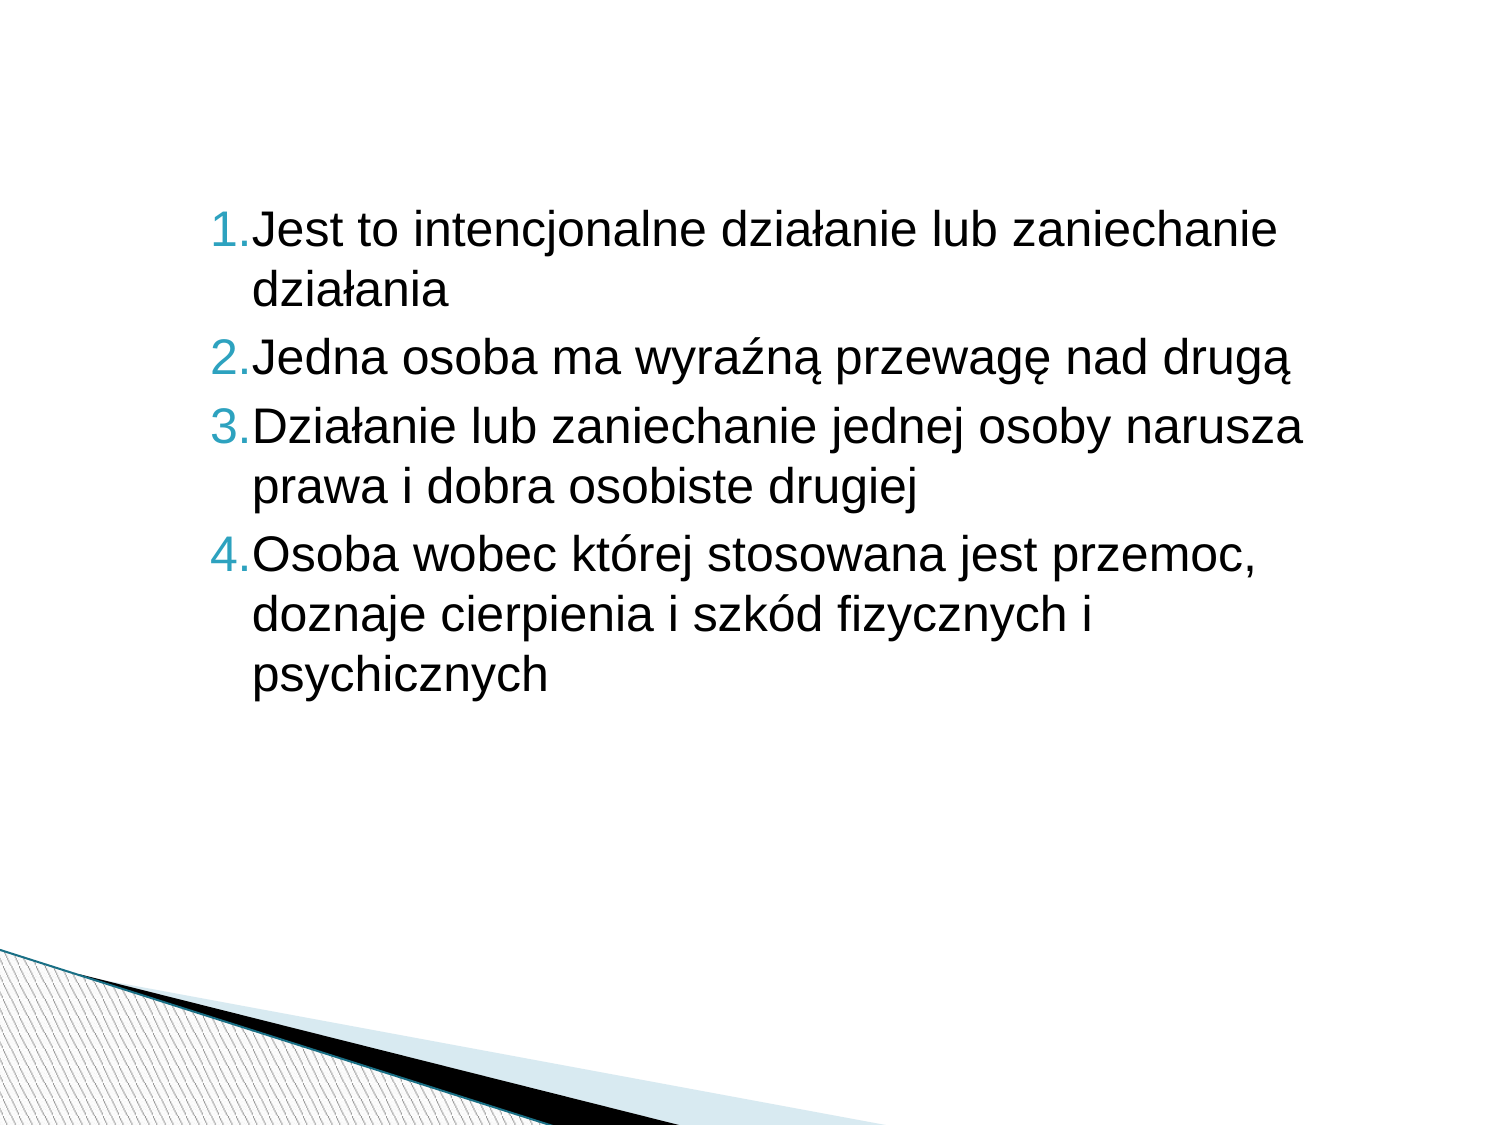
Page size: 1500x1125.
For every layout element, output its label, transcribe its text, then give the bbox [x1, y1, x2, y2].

list Jest to intencjonalne działanie lub zaniechanie działania Jedna osoba ma wyraźną przewagę nad drugą Działanie lub zaniechanie jednej osoby narusza prawa i dobra osobiste drugiej Osoba wobec której stosowana jest przemoc, doznaje cierpienia i szkód fizycznych i psychicznych [177, 188, 1323, 978]
picture [0, 952, 543, 1125]
